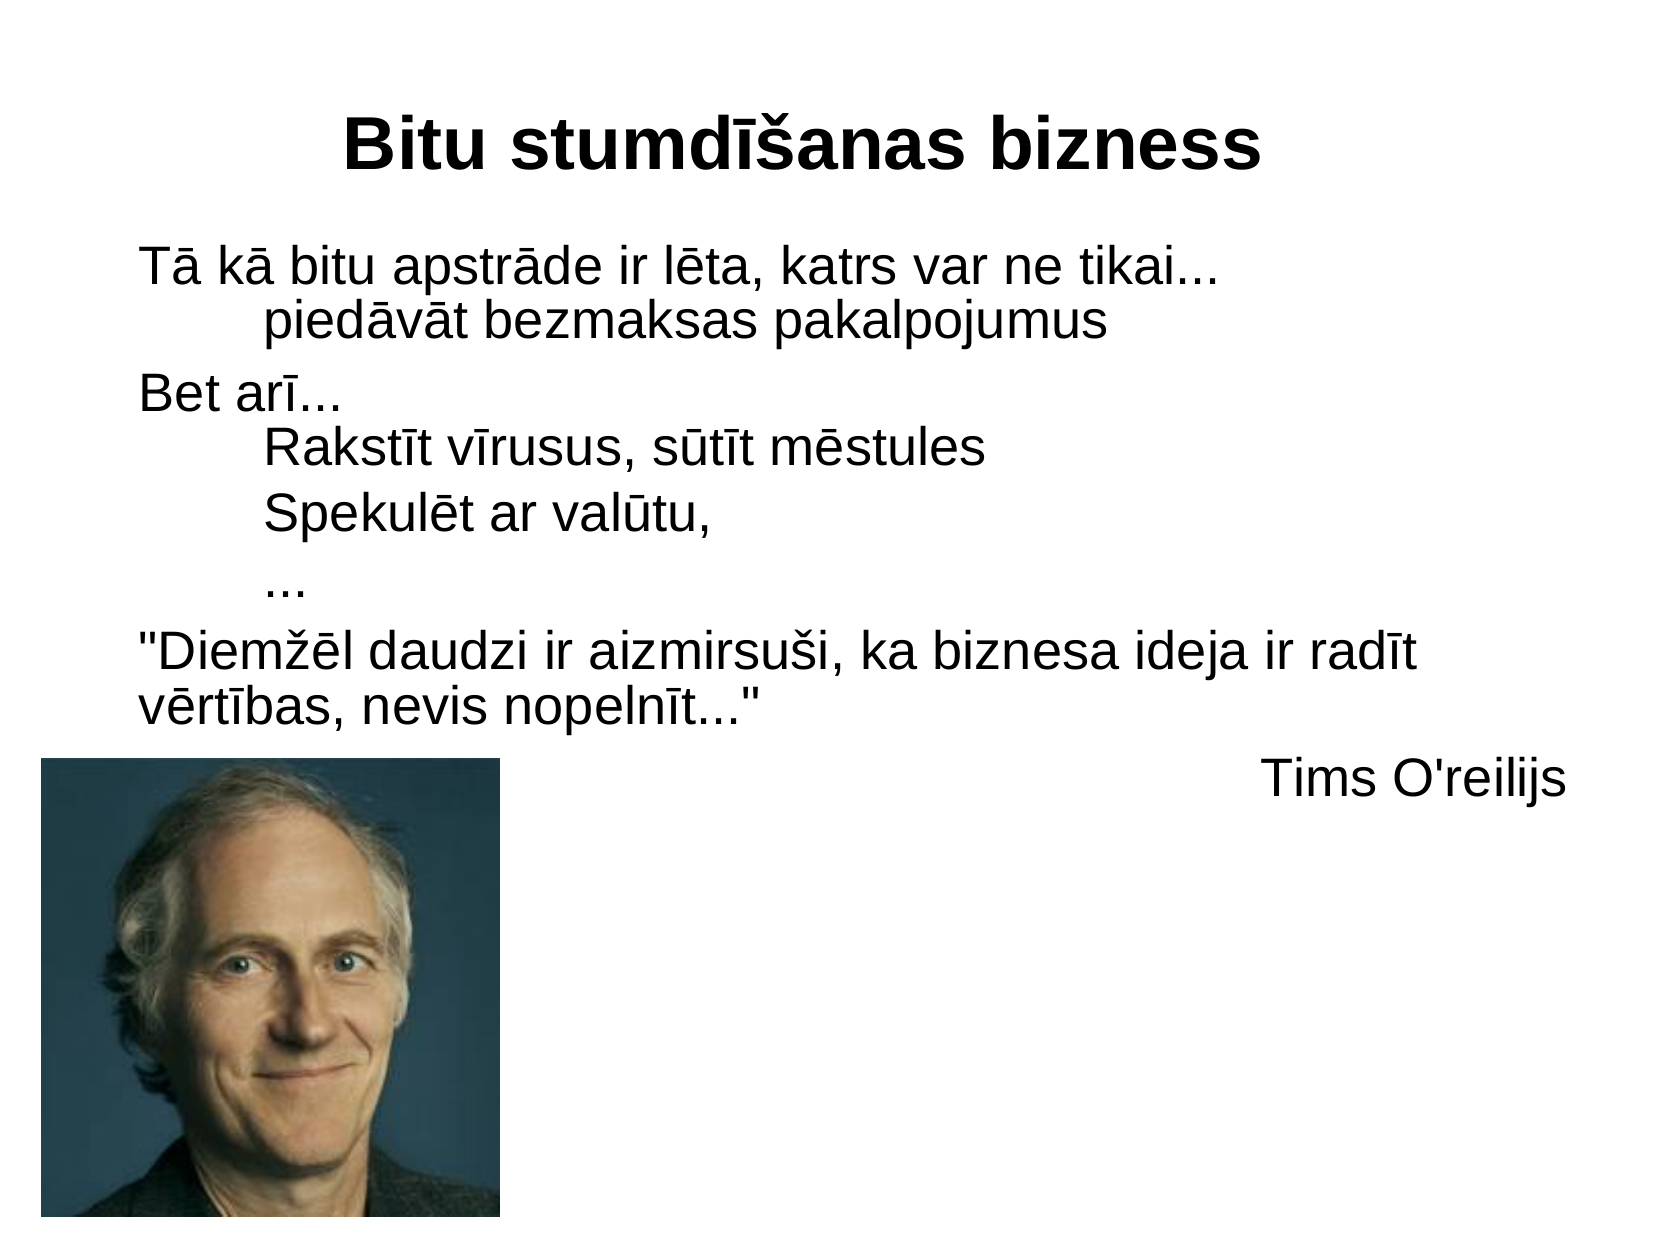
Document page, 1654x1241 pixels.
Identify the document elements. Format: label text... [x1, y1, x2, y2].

list Tā kā bitu apstrāde ir lēta, katrs var ne tikai... piedāvāt bezmaksas pakalpojumus Bet arī... Rakstīt vīrusus, sūtīt mēstules Spekulēt ar valūtu, ... "Diemžēl daudzi ir aizmirsuši, ka biznesa ideja ir radīt vērtības, nevis nopelnīt..." Tims O'reilijs [82, 236, 1569, 1107]
picture [41, 758, 500, 1217]
title Bitu stumdīšanas bizness [94, 96, 1512, 195]
